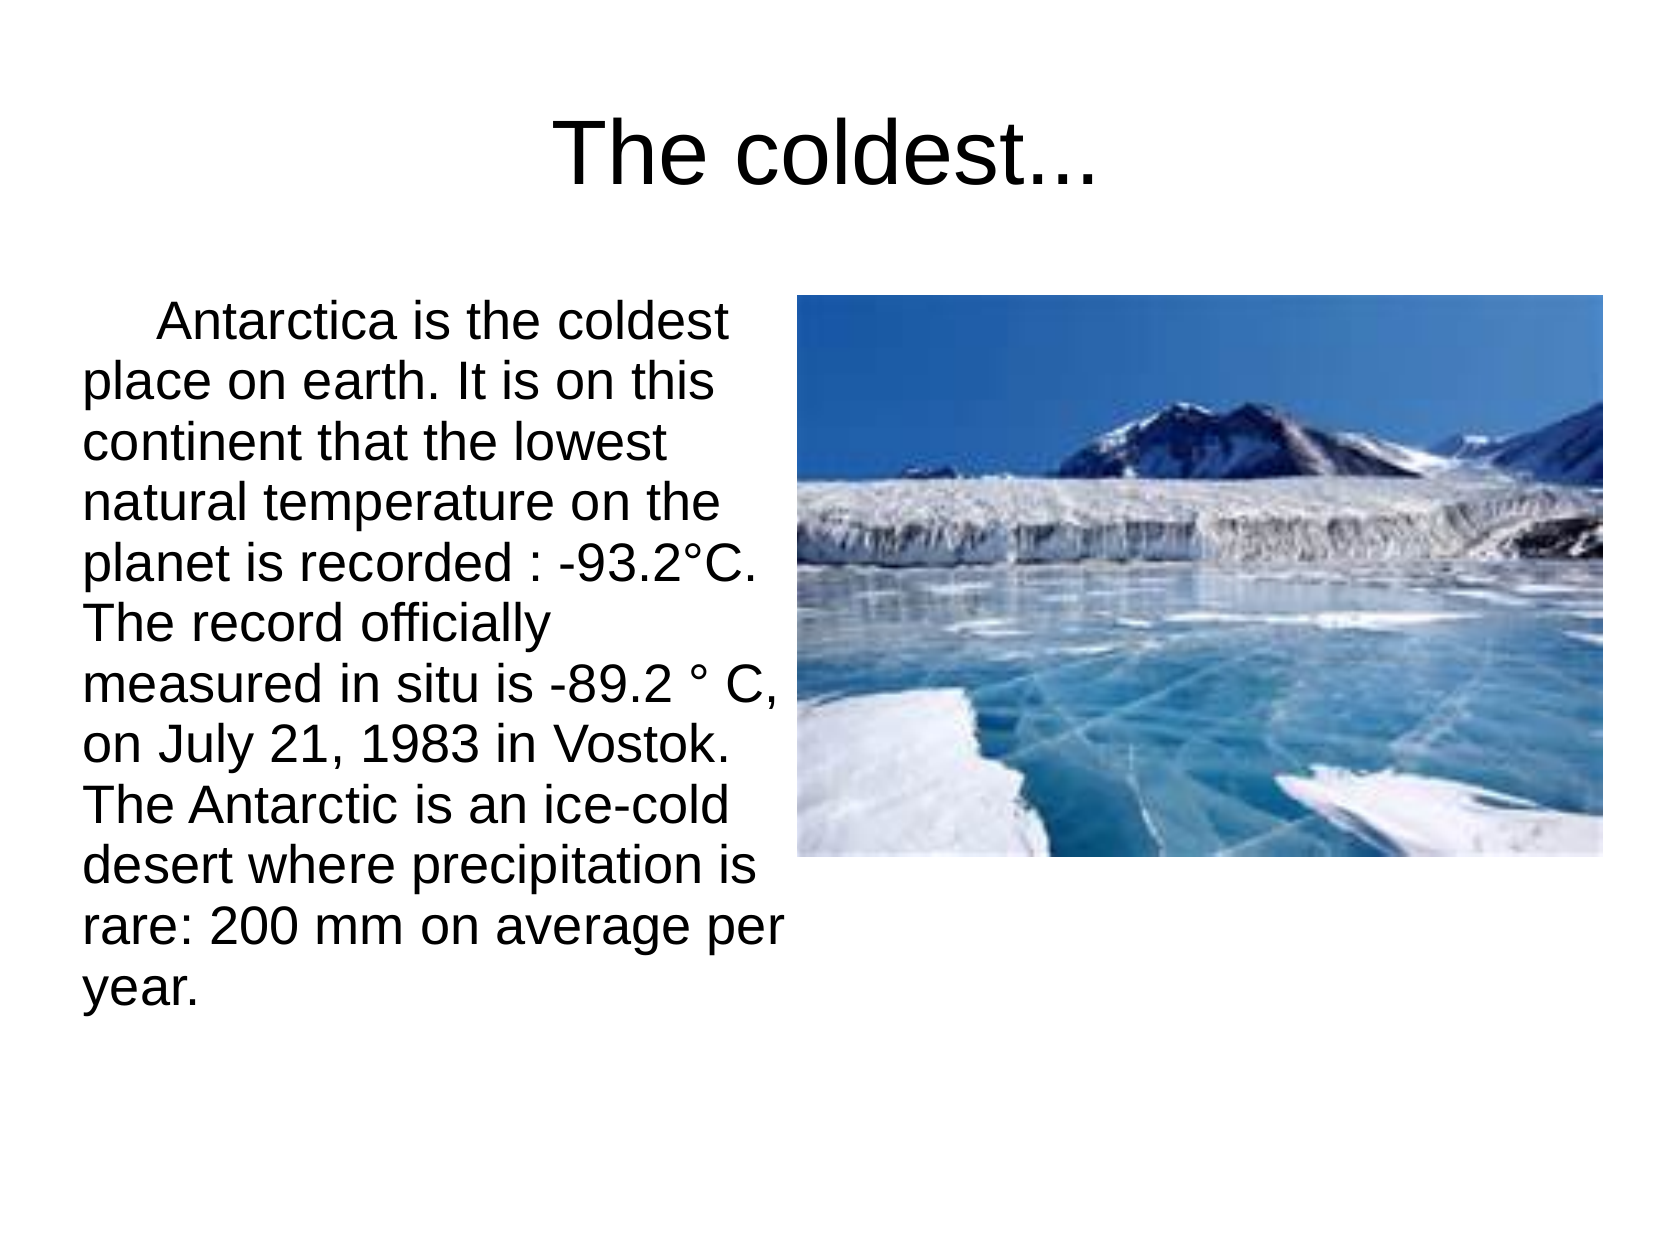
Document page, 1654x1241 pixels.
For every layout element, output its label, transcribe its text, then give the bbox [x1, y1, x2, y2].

title The coldest... [82, 49, 1571, 257]
picture [797, 295, 1603, 857]
list Antarctica is the coldest place on earth. It is on this continent that the lowest natural temperature on the planet is recorded : -93.2°C. The record officially measured in situ is -89.2 ° C, on July 21, 1983 in Vostok. The Antarctic is an ice-cold desert where precipitation is rare: 200 mm on average per year. [82, 290, 809, 1017]
